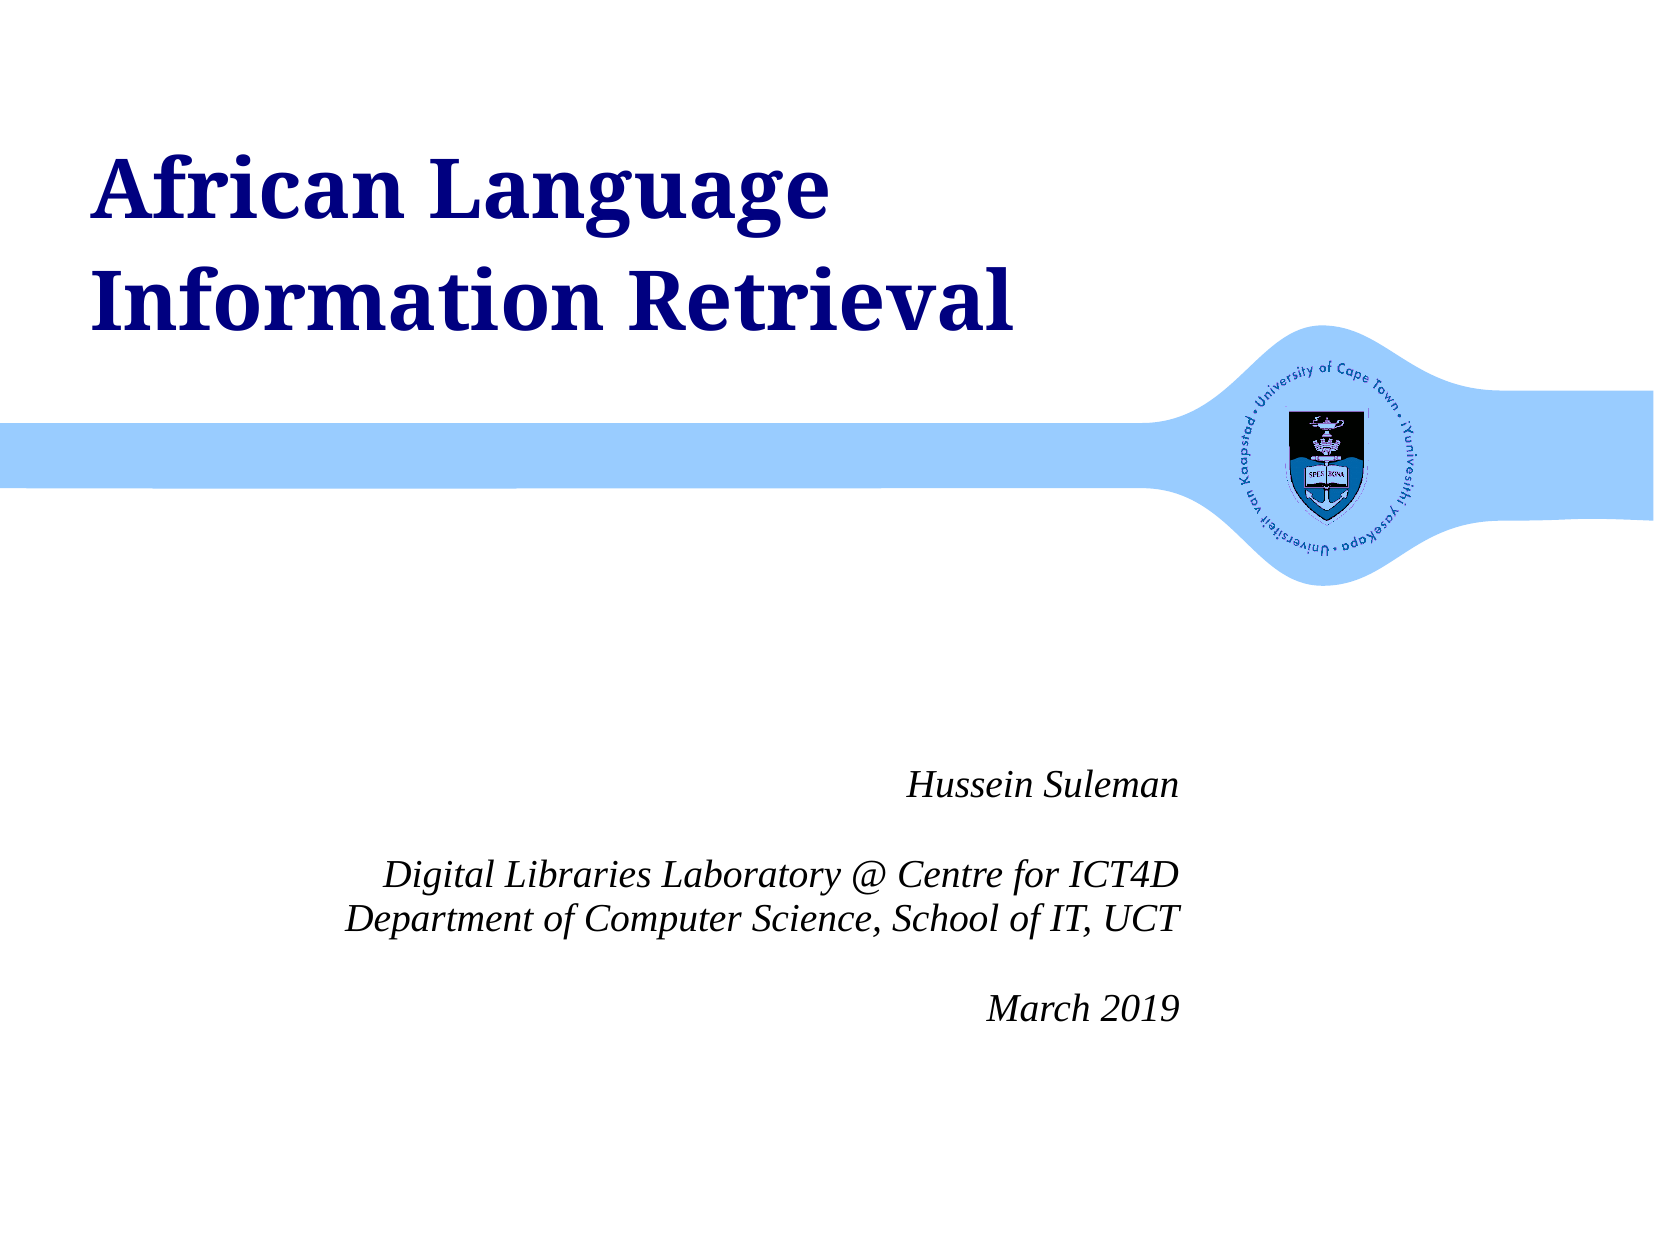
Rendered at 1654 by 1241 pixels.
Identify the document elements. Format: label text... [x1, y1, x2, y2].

picture [1199, 336, 1440, 581]
list Hussein Suleman Digital Libraries Laboratory @ Centre for ICT4D Department of Computer Science, School of IT, UCT March 2019 [90, 536, 1180, 1241]
title African Language Information Retrieval [90, 97, 1152, 387]
